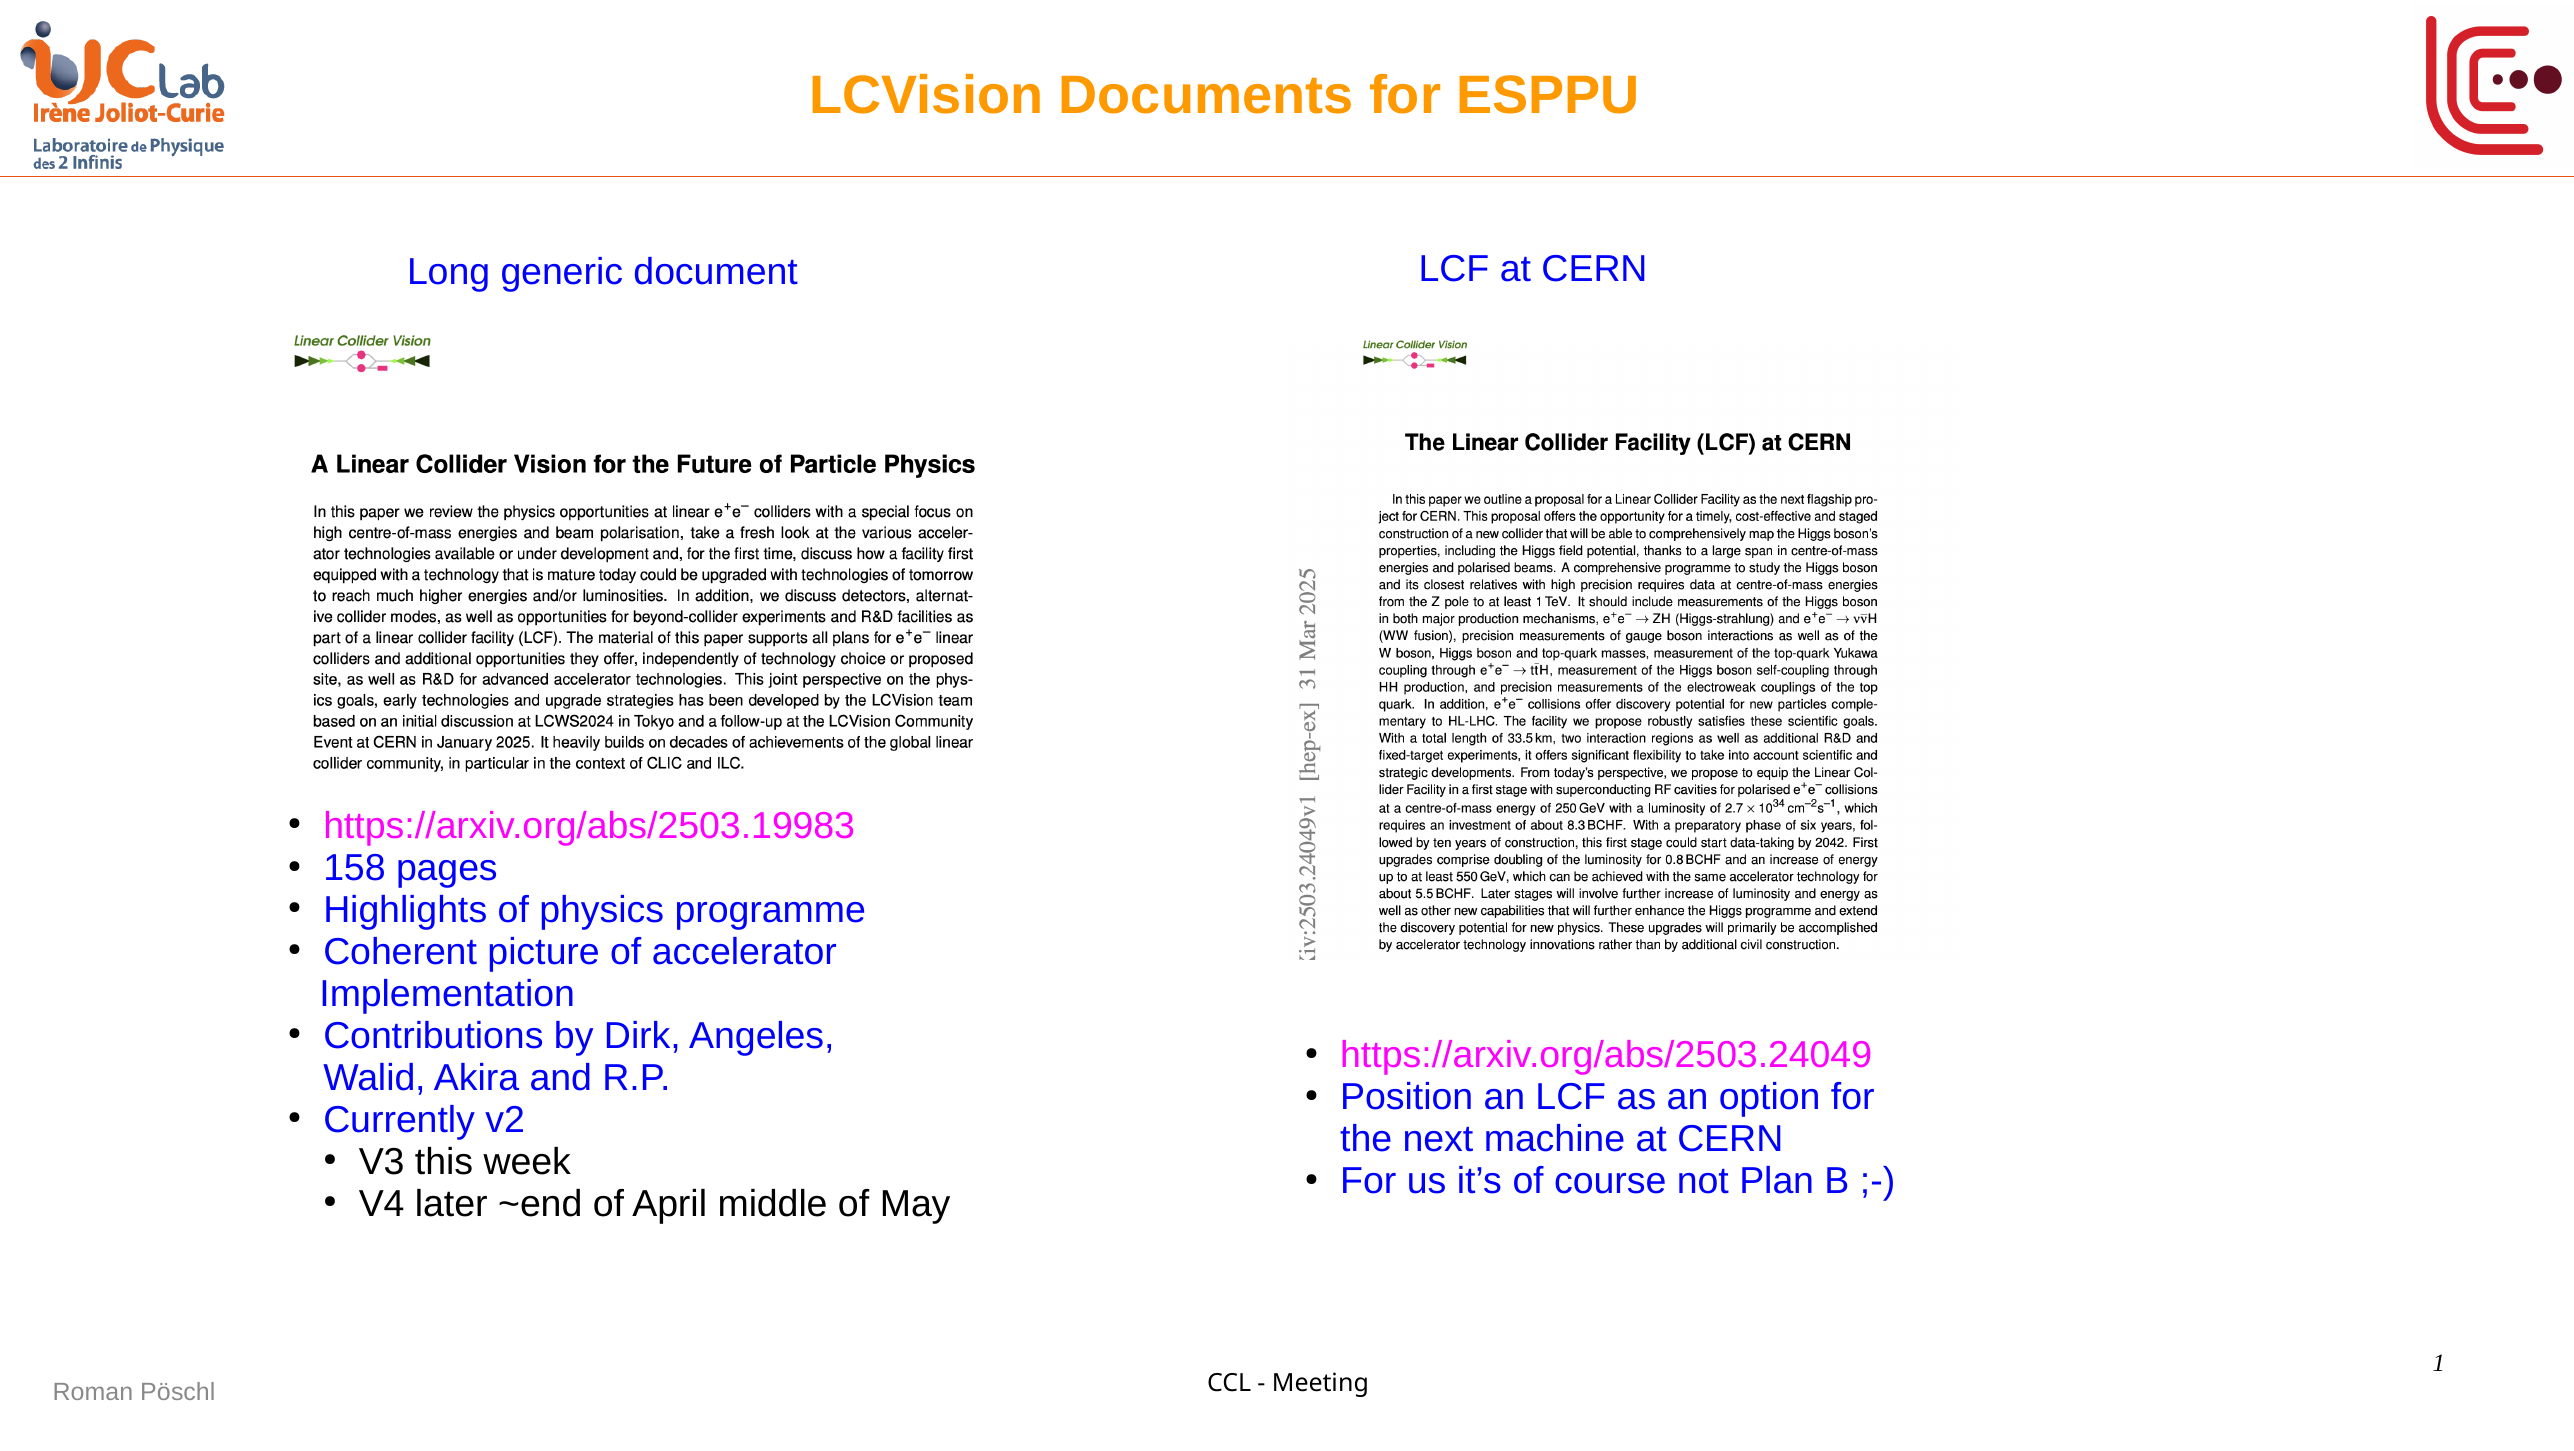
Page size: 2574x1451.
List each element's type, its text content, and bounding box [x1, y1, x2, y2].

text_box https://arxiv.org/abs/2503.24049 Position an LCF as an option for the next machine at CERN For us it’s of course not Plan B ;-) [1290, 1026, 2011, 1336]
picture [2412, 3, 2574, 168]
picture [1281, 338, 1966, 961]
text_box https://arxiv.org/abs/2503.19983 158 pages Highlights of physics programme Coherent picture of accelerator Implementation Contributions by Dirk, Angeles, Walid, Akira and R.P. Currently v2 V3 this week V4 later ~end of April middle of May [273, 796, 1039, 1262]
picture [270, 324, 1025, 850]
picture [4, 5, 240, 184]
title LCVision Documents for ESPPU [67, 29, 2384, 159]
text_box Long generic document [392, 243, 814, 301]
text_box LCF at CERN [1403, 240, 1663, 297]
